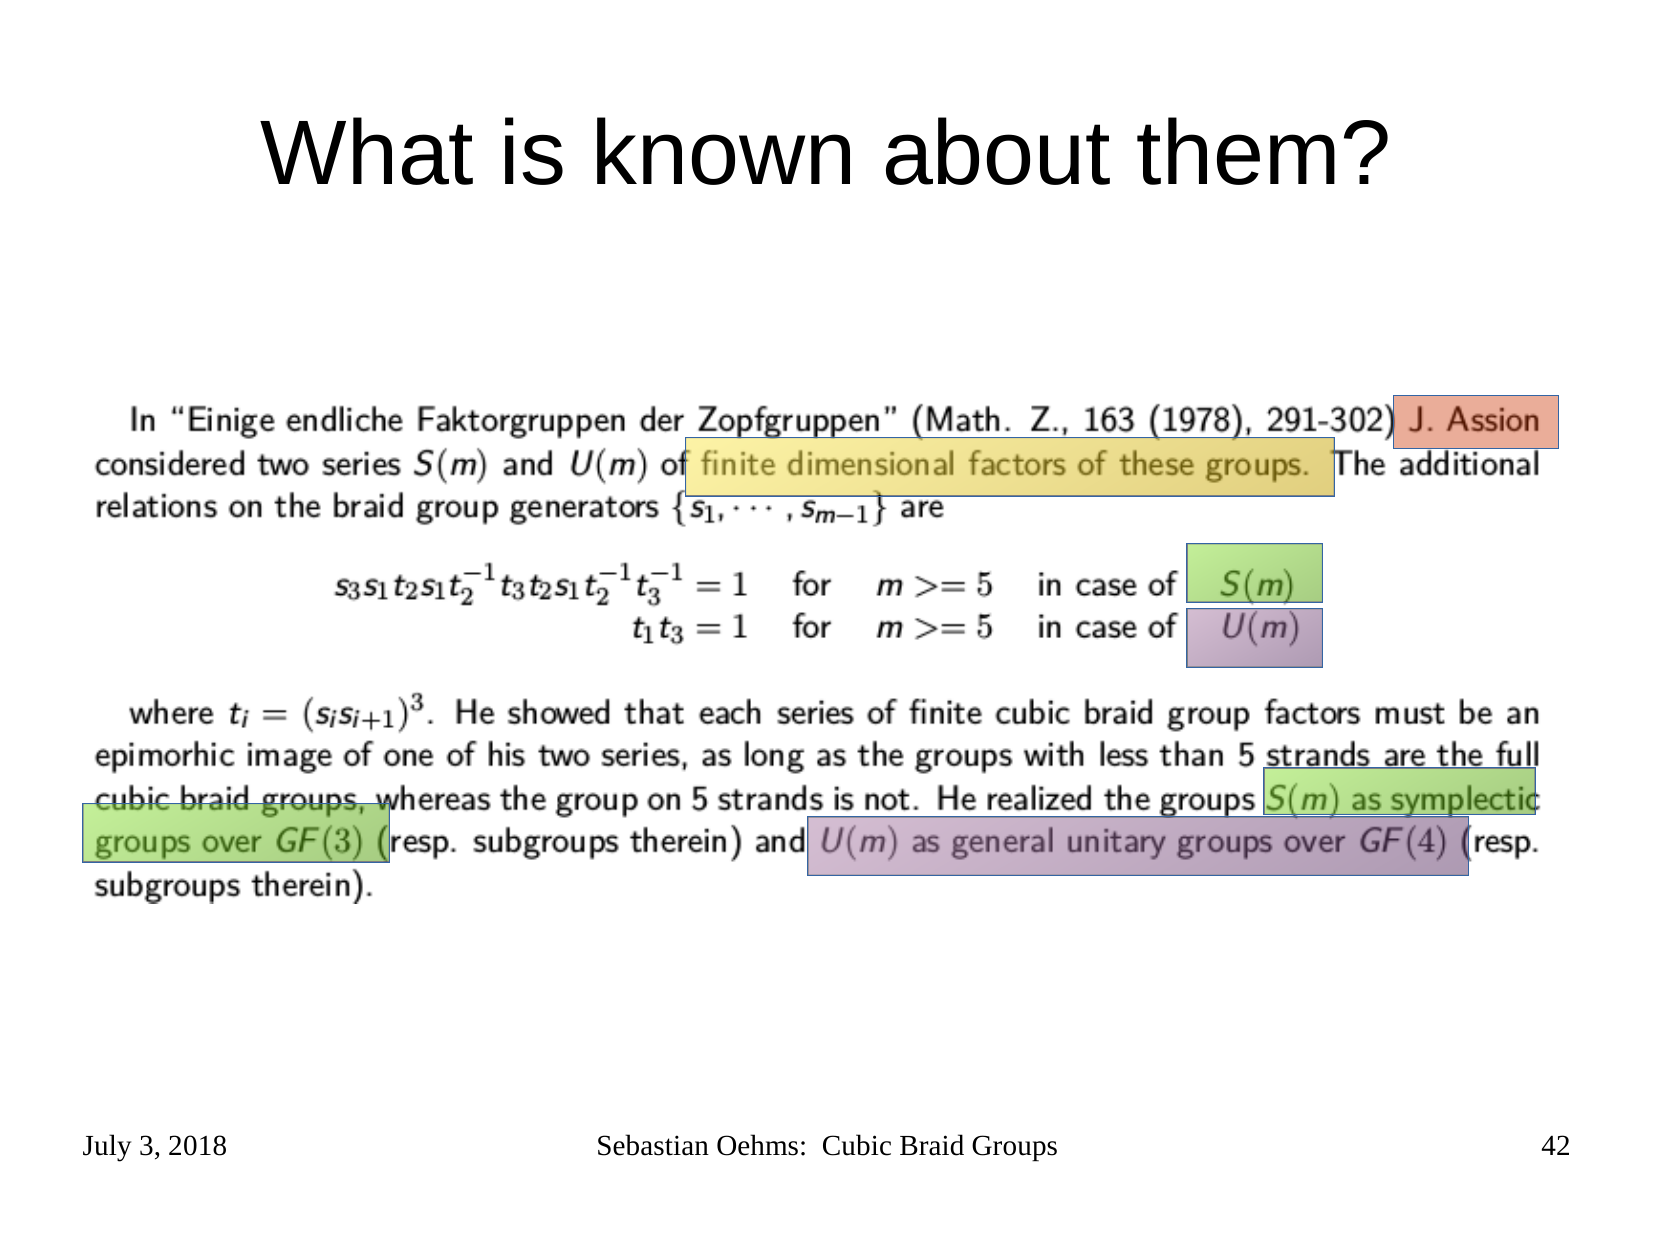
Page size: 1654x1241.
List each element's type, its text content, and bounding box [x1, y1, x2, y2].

text_box [82, 803, 390, 863]
text_box [807, 816, 1469, 876]
text_box [685, 437, 1335, 497]
text_box [1186, 543, 1323, 603]
text_box [1186, 608, 1323, 668]
title What is known about them? [82, 49, 1571, 257]
text_box [1393, 395, 1559, 449]
text_box [1263, 767, 1536, 815]
picture [82, 395, 1571, 904]
